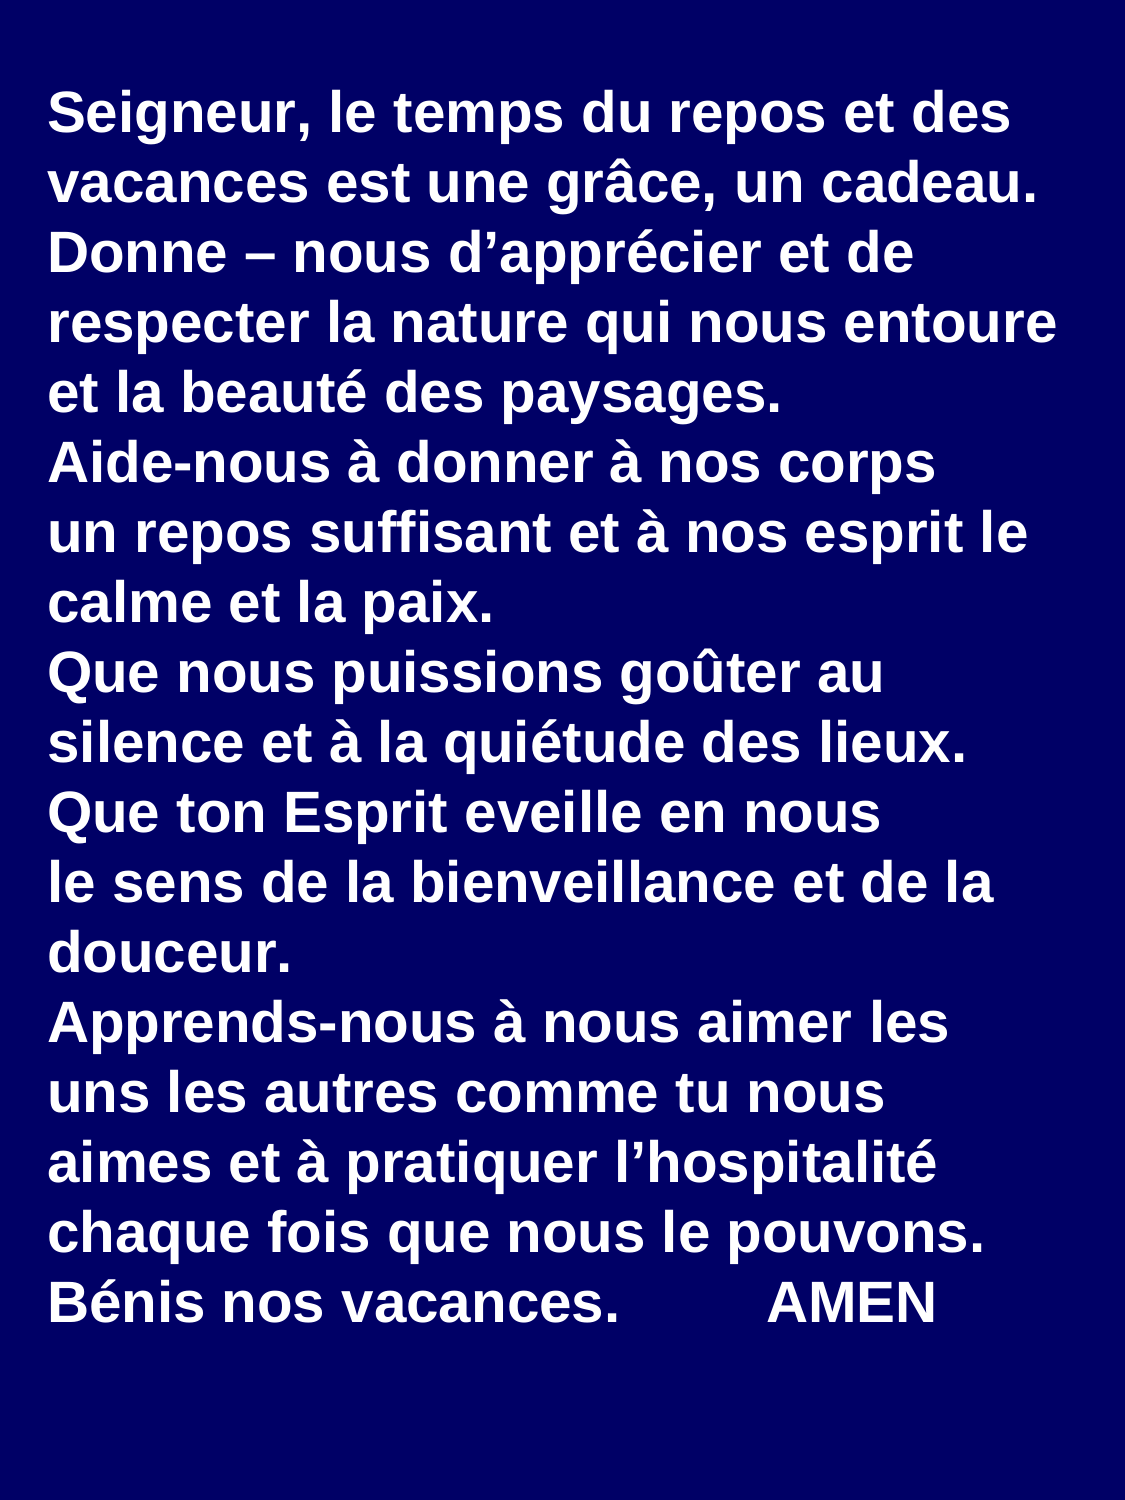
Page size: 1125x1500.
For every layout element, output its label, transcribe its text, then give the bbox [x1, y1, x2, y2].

title Seigneur, le temps du repos et des vacances est une grâce, un cadeau. Donne – nous d’apprécier et de respecter la nature qui nous entoure et la beauté des paysages. Aide-nous à donner à nos corps un repos suffisant et à nos esprit le calme et la paix. Que nous puissions goûter au silence et à la quiétude des lieux. Que ton Esprit eveille en nous le sens de la bienveillance et de la douceur. Apprends-nous à nous aimer les uns les autres comme tu nous aimes et à pratiquer l’hospitalité chaque fois que nous le pouvons. Bénis nos vacances. AMEN [47, 73, 1059, 1360]
list [56, 350, 1068, 1220]
